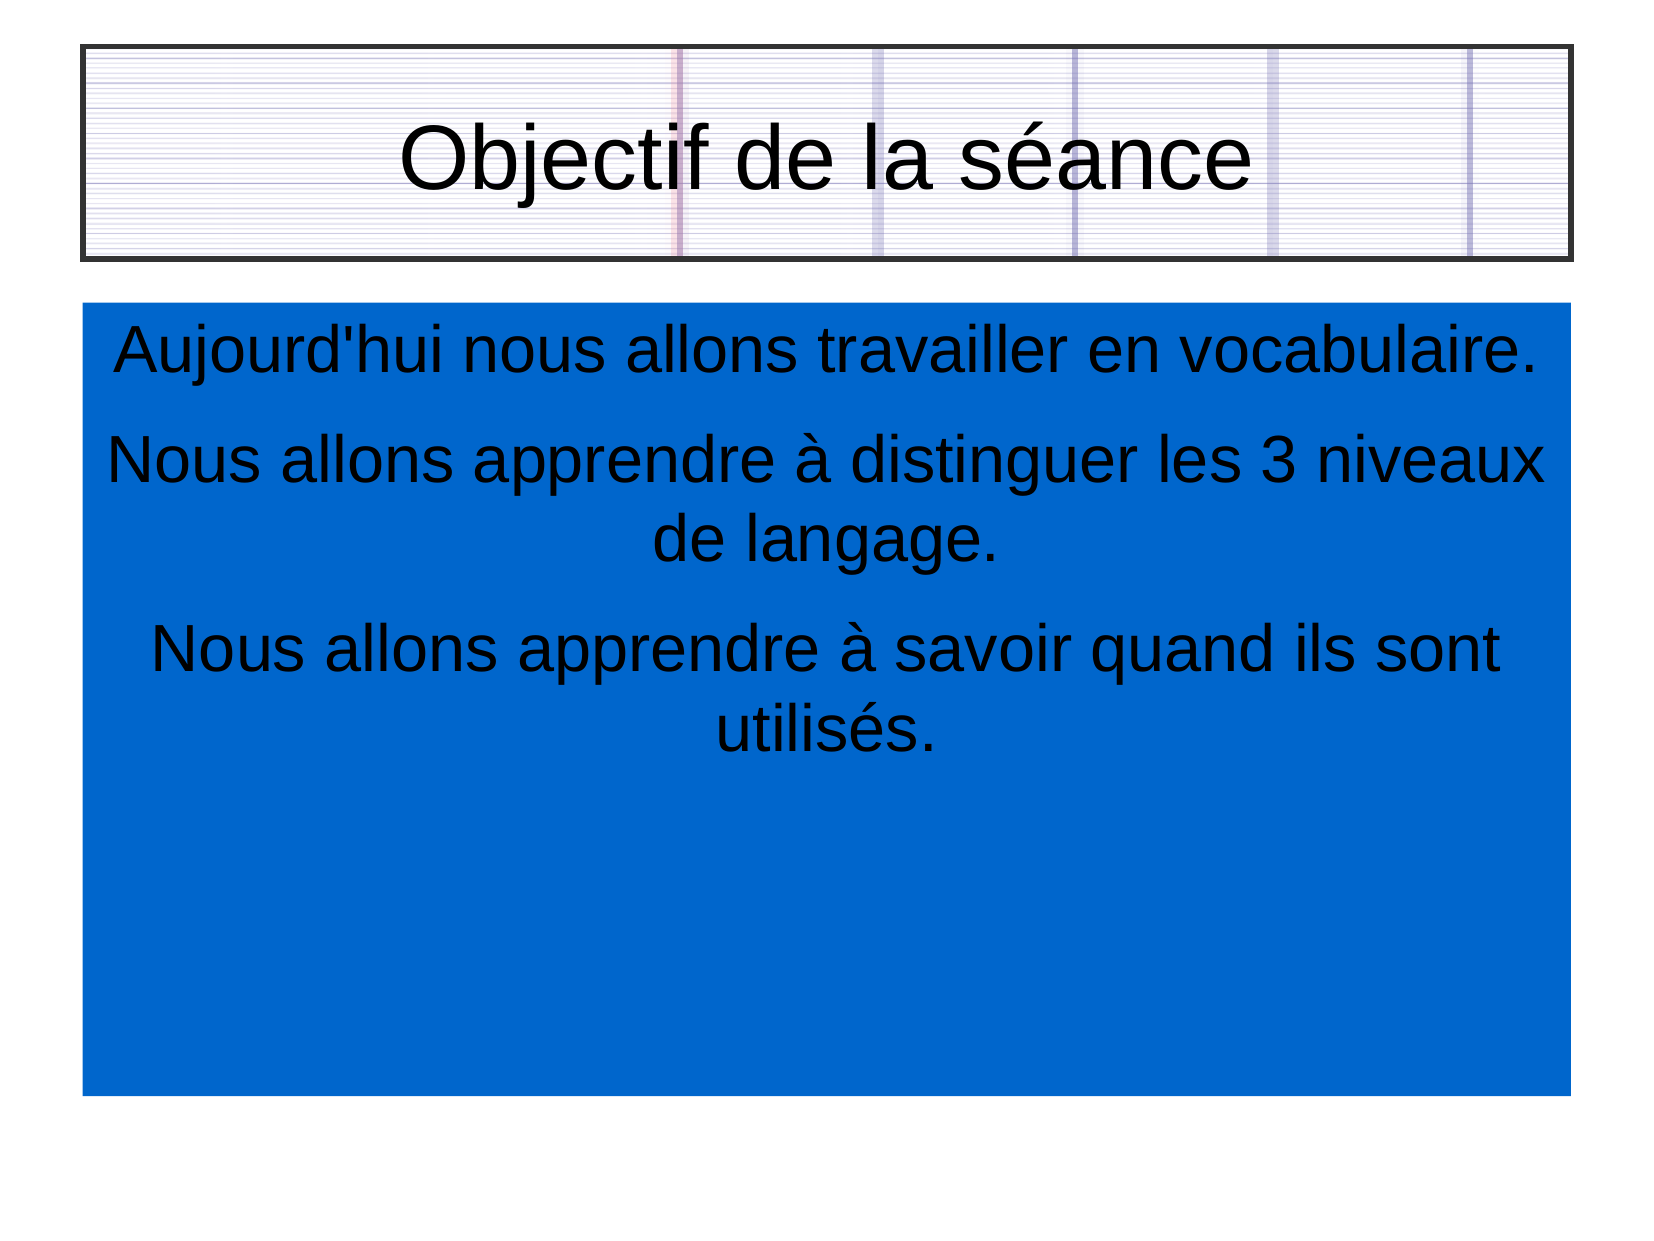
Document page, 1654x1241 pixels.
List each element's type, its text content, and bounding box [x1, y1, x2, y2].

subtitle Aujourd'hui nous allons travailler en vocabulaire. Nous allons apprendre à distinguer les 3 niveaux de langage. Nous allons apprendre à savoir quand ils sont utilisés. [82, 302, 1571, 1097]
title Objectif de la séance [82, 46, 1571, 260]
